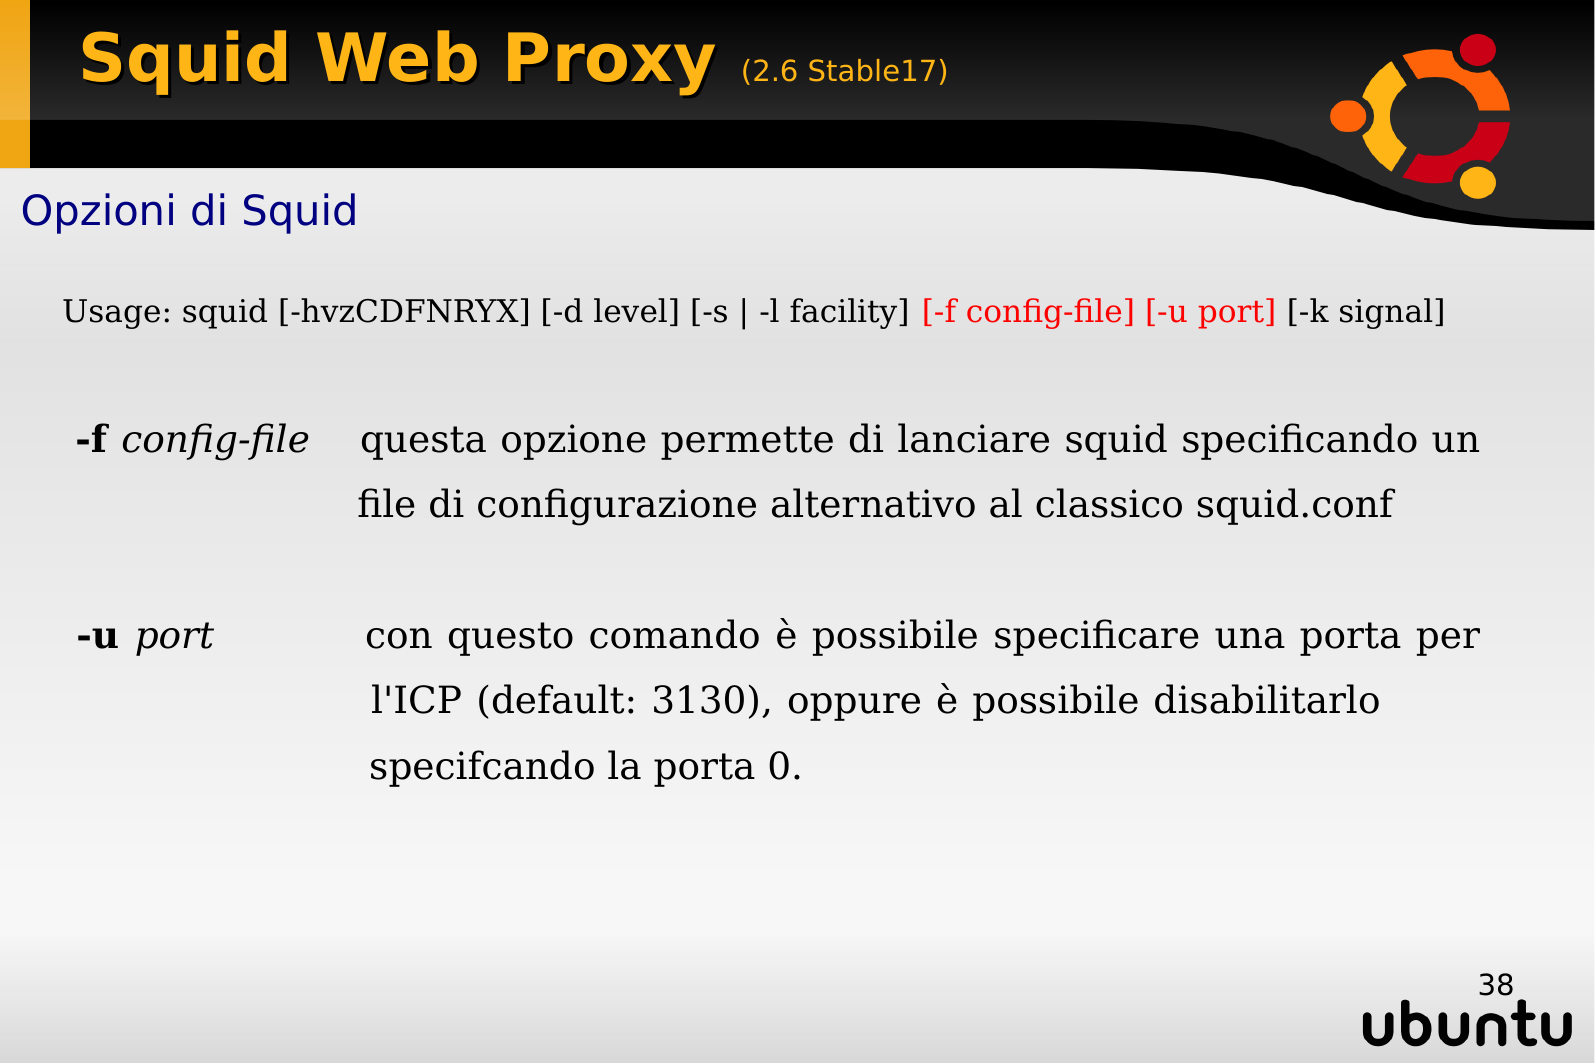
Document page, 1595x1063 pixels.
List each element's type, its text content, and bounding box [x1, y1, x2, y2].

text_box Usage: squid [-hvzCDFNRYX] [-d level] [-s | -l facility] [-f config-file] [-u port] [-k signal] -f config-file questa opzione permette di lanciare squid specificando un file di configurazione alternativo al classico squid.conf -u port con questo comando è possibile specificare una porta per l'ICP (default: 3130), oppure è possibile disabilitarlo specifcando la porta 0. [59, 285, 1536, 1028]
text_box Opzioni di Squid [17, 178, 1554, 243]
text_box Squid Web Proxy (2.6 Stable17) [23, 11, 1004, 105]
picture [0, 0, 1595, 1063]
